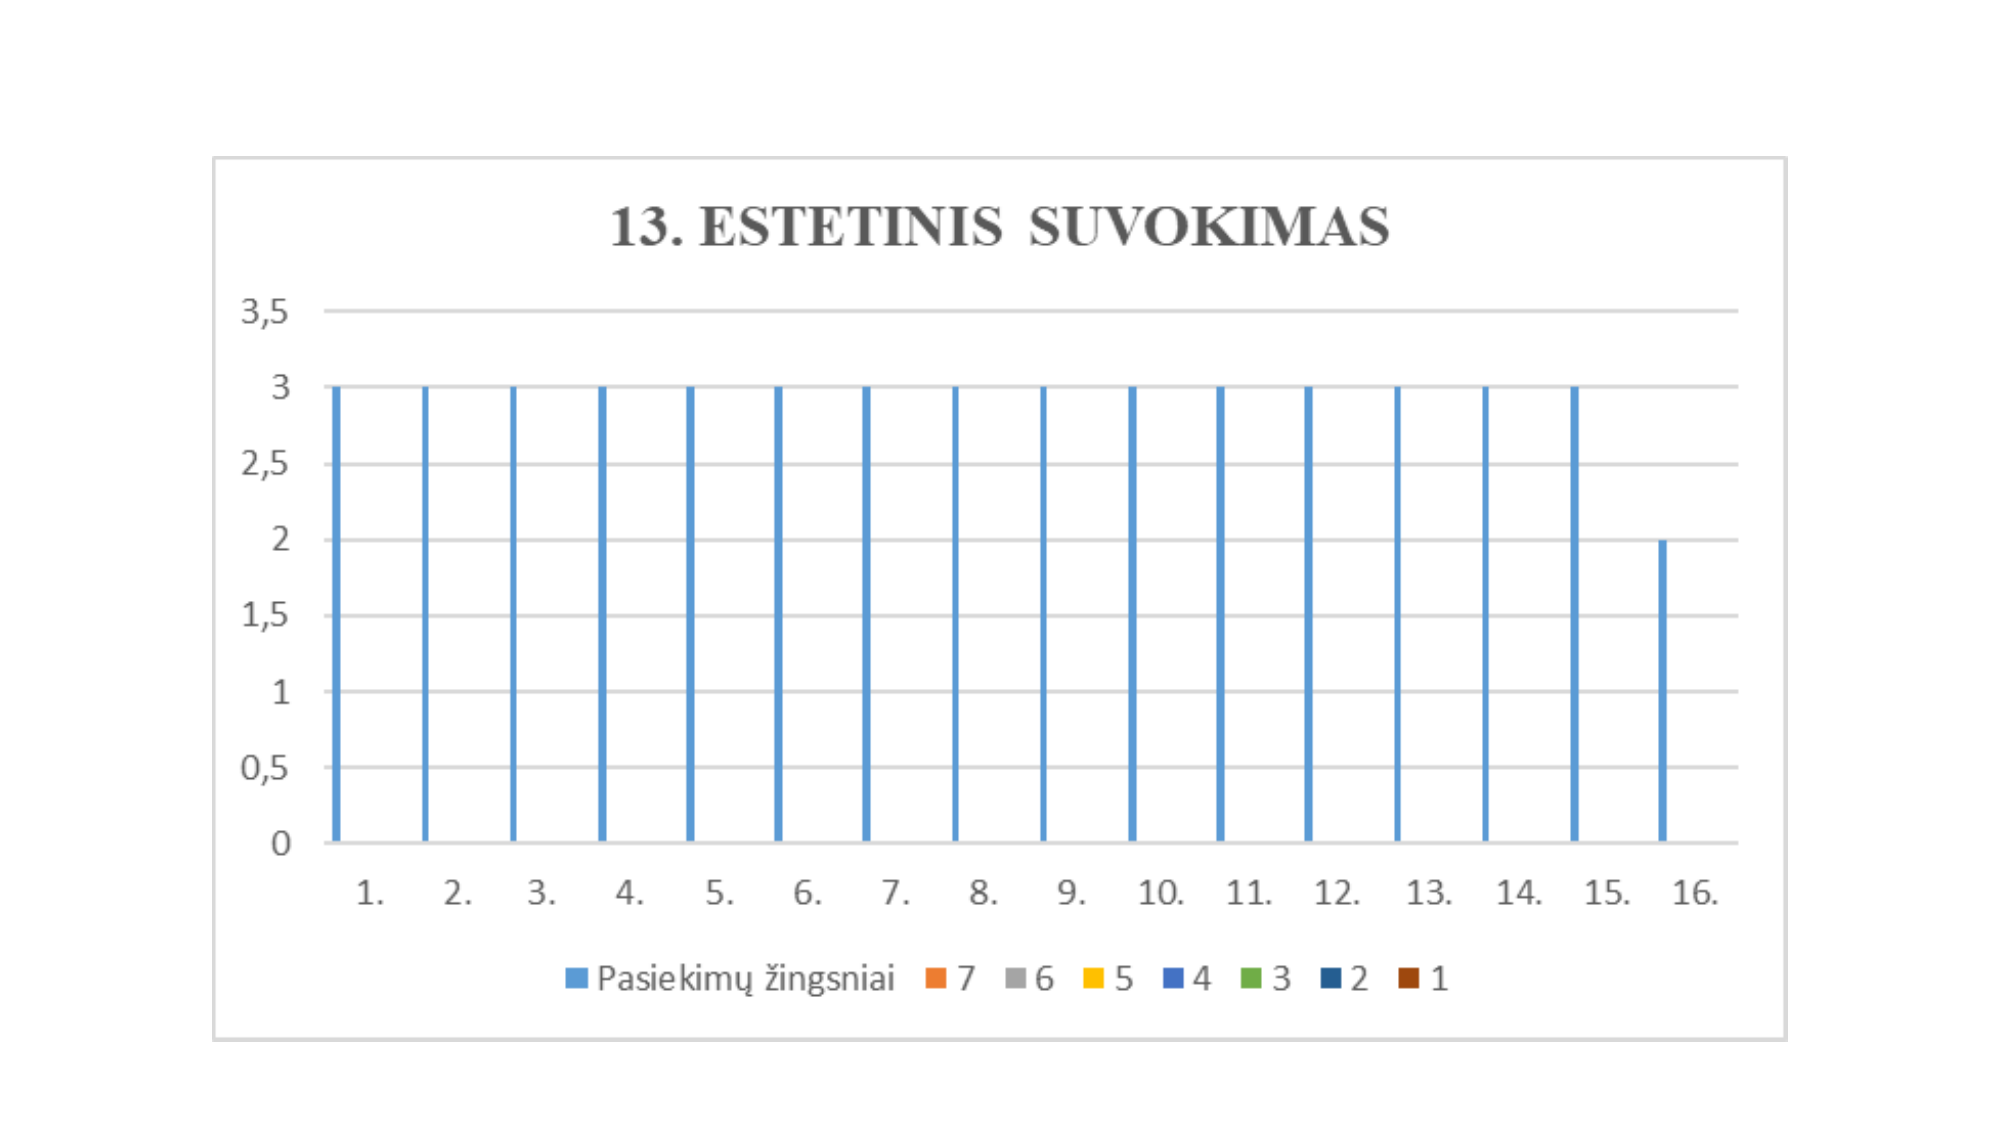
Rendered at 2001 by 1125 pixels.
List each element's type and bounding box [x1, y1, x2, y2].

picture [212, 156, 1788, 1043]
